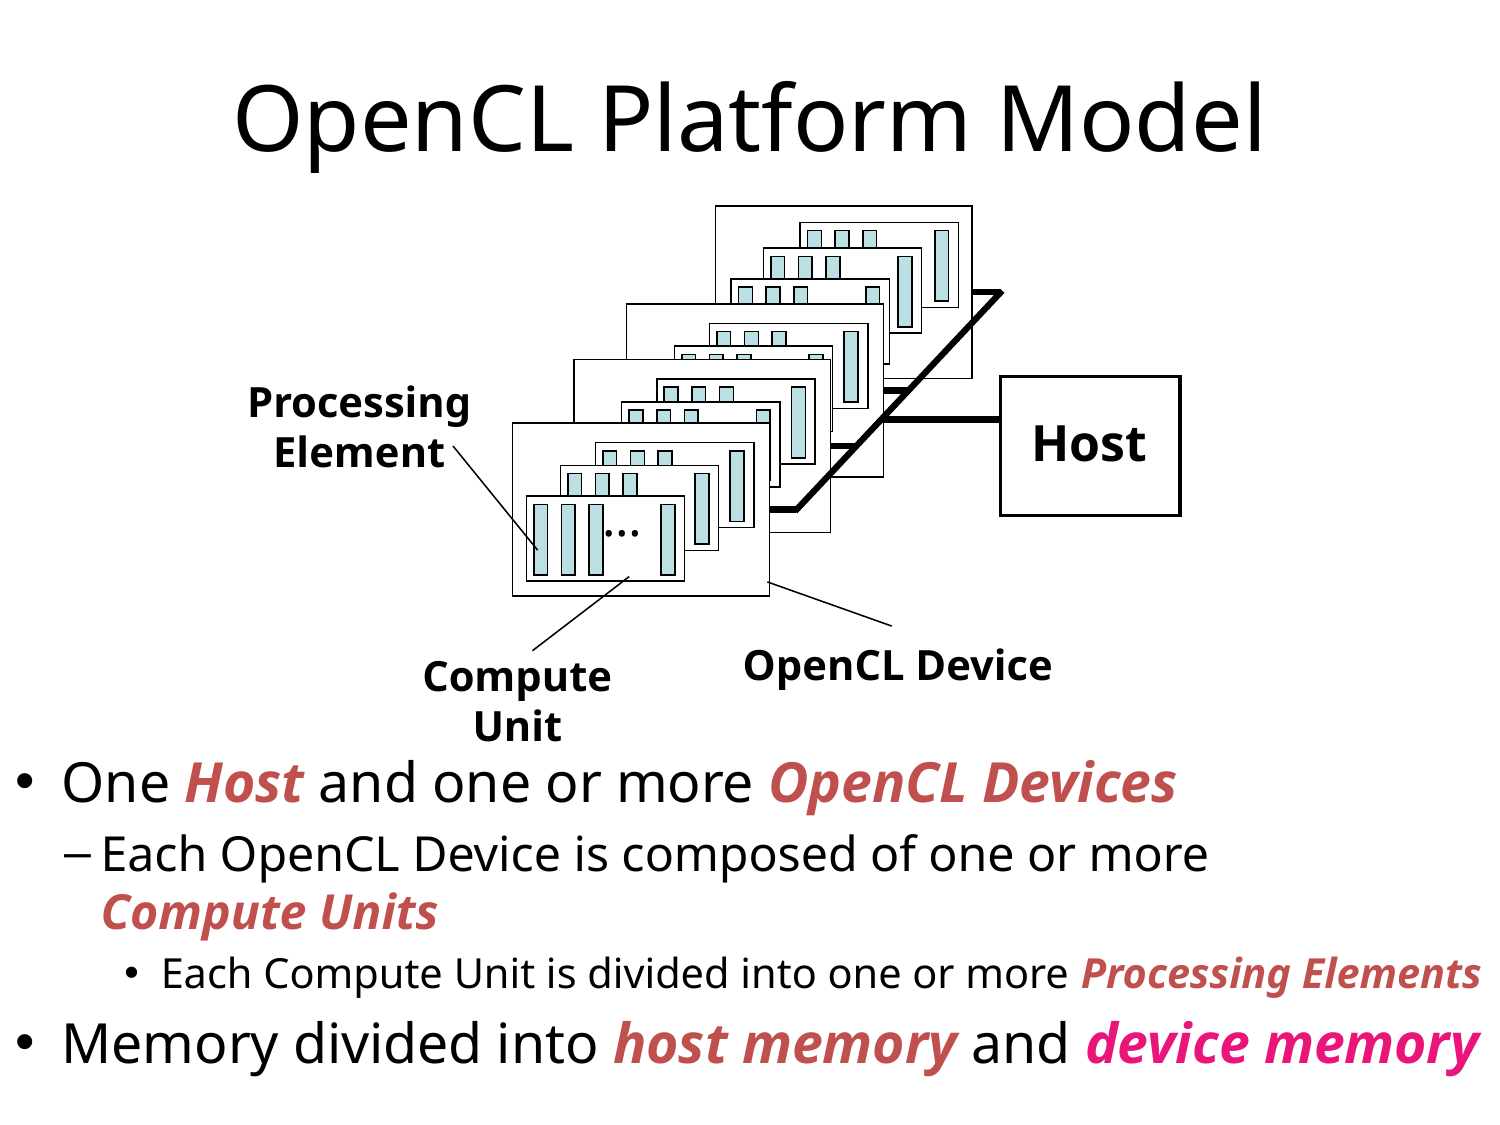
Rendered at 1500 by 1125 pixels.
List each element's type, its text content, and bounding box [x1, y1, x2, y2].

text_box … [621, 448, 719, 524]
list One Host and one or more OpenCL Devices Each OpenCL Device is composed of one or more Compute Units Each Compute Unit is divided into one or more Processing Elements Memory divided into host memory and device memory [0, 739, 1500, 1125]
text_box … [649, 415, 746, 423]
text_box [1000, 376, 1181, 516]
text_box … [861, 205, 959, 281]
text_box [833, 423, 884, 477]
text_box Compute Unit [360, 641, 675, 757]
title OpenCL Platform Model [75, 45, 1425, 185]
text_box Host [1010, 404, 1168, 480]
text_box … [683, 385, 780, 461]
text_box … [824, 231, 922, 307]
text_box [925, 328, 973, 379]
text_box … [657, 425, 754, 501]
text_box … [588, 479, 685, 555]
text_box … [771, 306, 868, 382]
text_box … [792, 262, 890, 338]
text_box Processing Element [230, 368, 489, 483]
text_box [512, 205, 973, 596]
text_box OpenCL Device [713, 631, 1082, 697]
text_box … [718, 362, 816, 438]
text_box … [735, 329, 833, 405]
